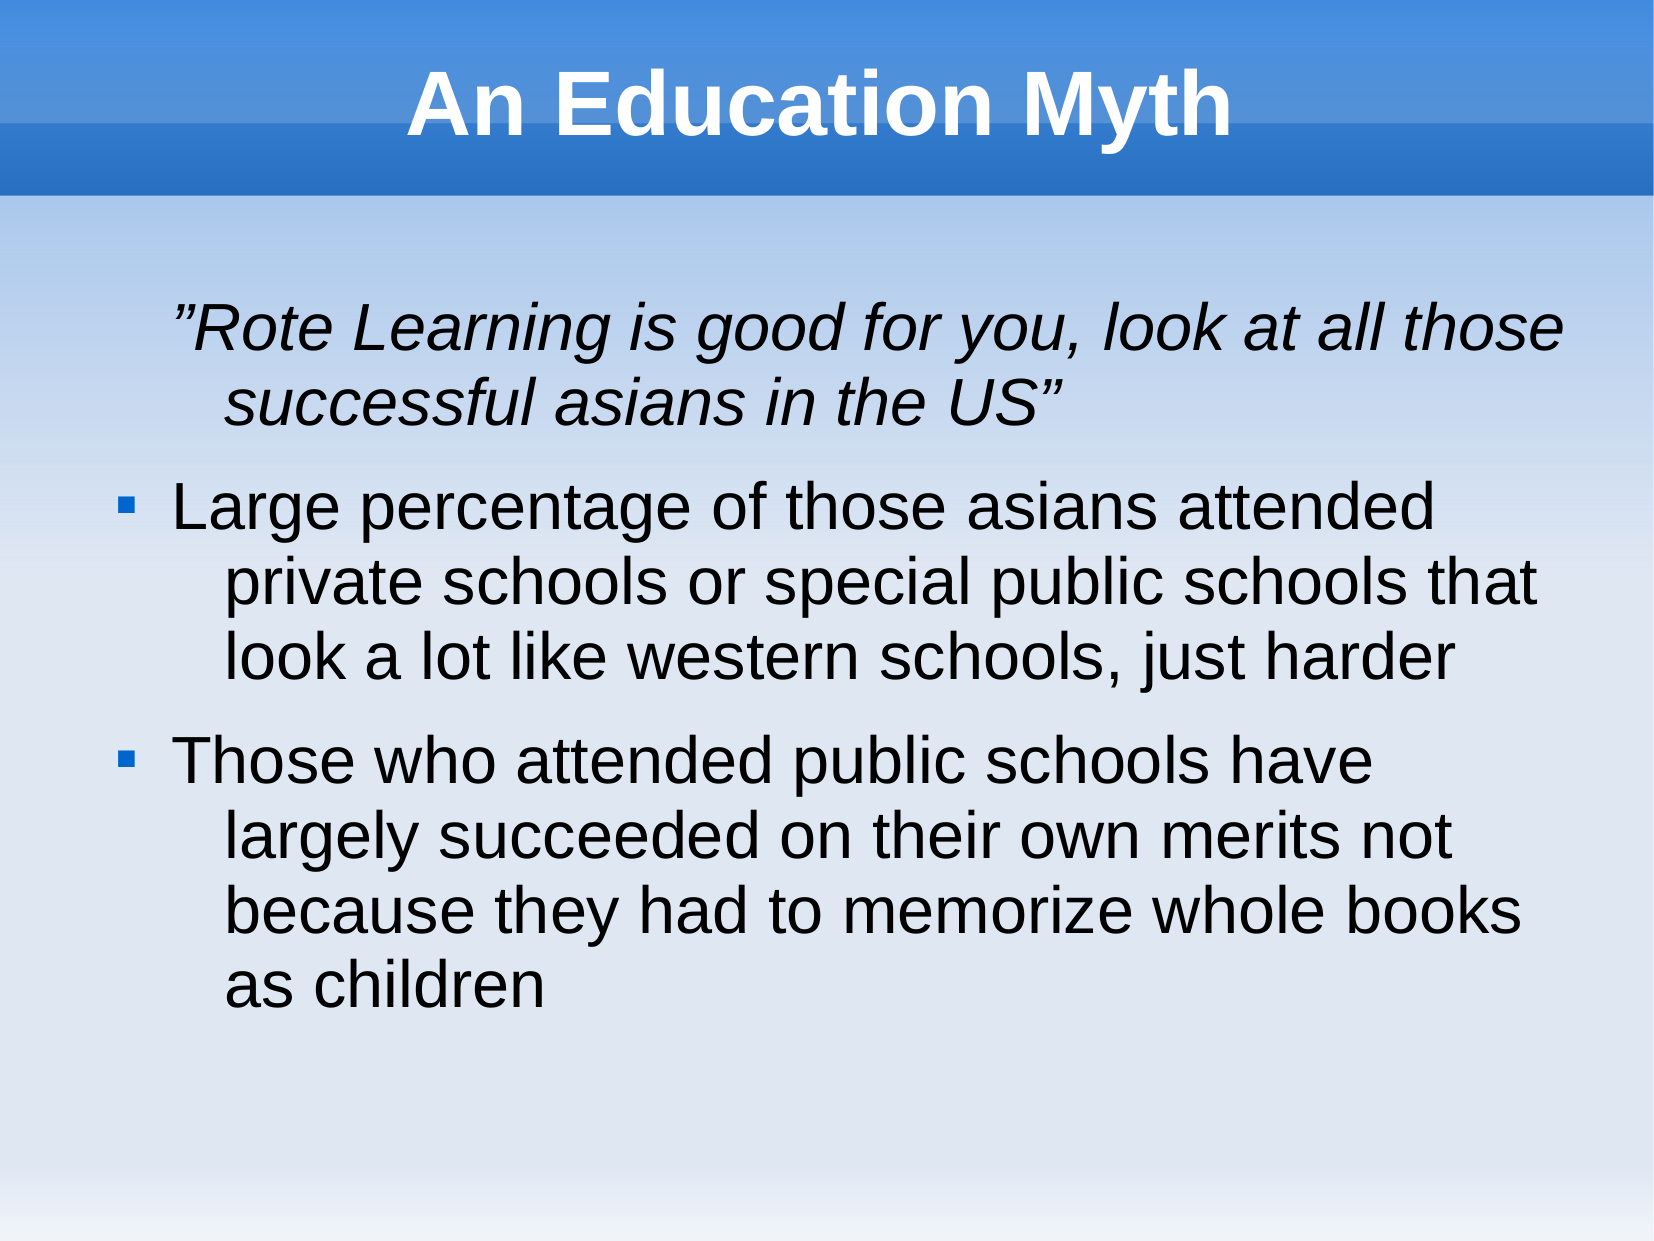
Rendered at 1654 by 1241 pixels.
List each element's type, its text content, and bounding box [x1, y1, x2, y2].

list ”Rote Learning is good for you, look at all those successful asians in the US” Large percentage of those asians attended private schools or special public schools that look a lot like western schools, just harder Those who attended public schools have largely succeeded on their own merits not because they had to memorize whole books as children [82, 290, 1571, 1109]
title An Education Myth [76, 0, 1565, 208]
picture [0, 0, 1654, 1241]
